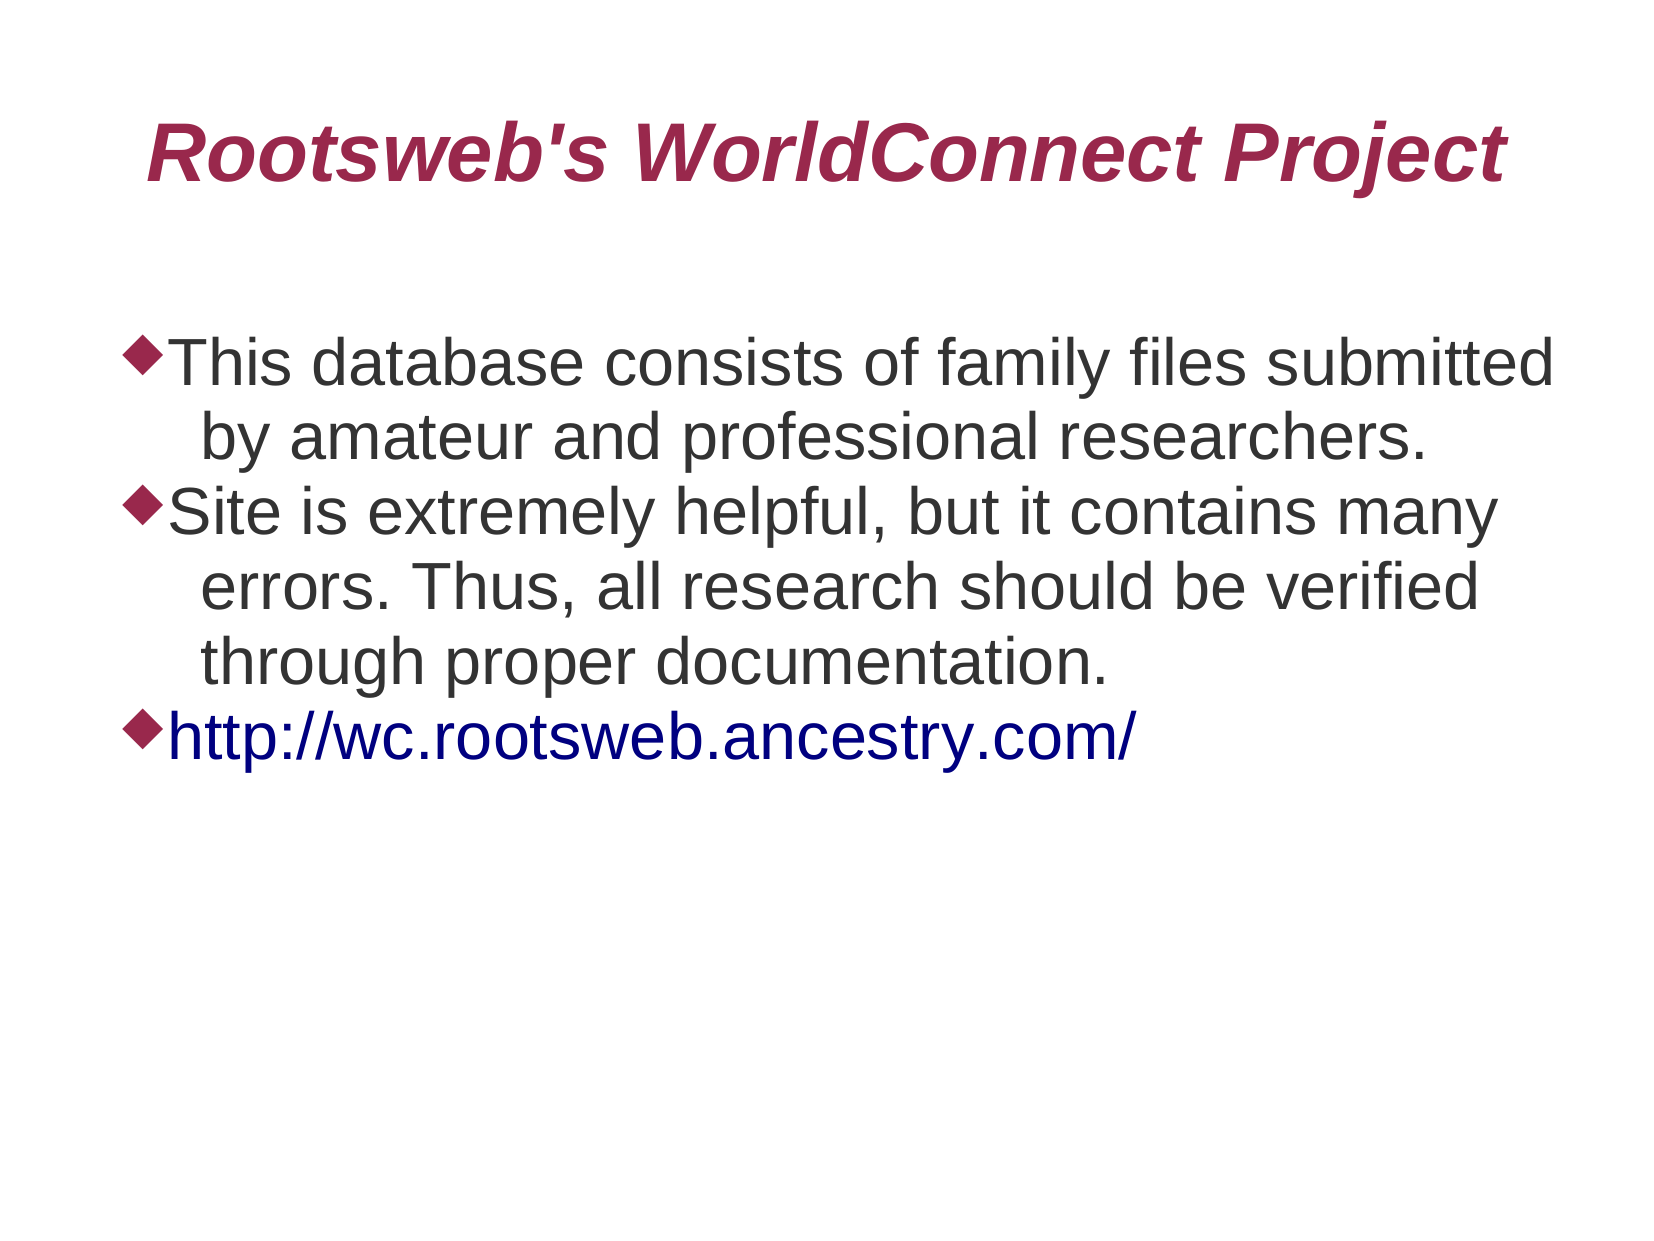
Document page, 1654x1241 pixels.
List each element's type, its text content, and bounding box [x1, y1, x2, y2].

list This database consists of family files submitted by amateur and professional researchers. Site is extremely helpful, but it contains many errors. Thus, all research should be verified through proper documentation. http://wc.rootsweb.ancestry.com/ [118, 324, 1571, 990]
title Rootsweb's WorldConnect Project [82, 56, 1571, 250]
